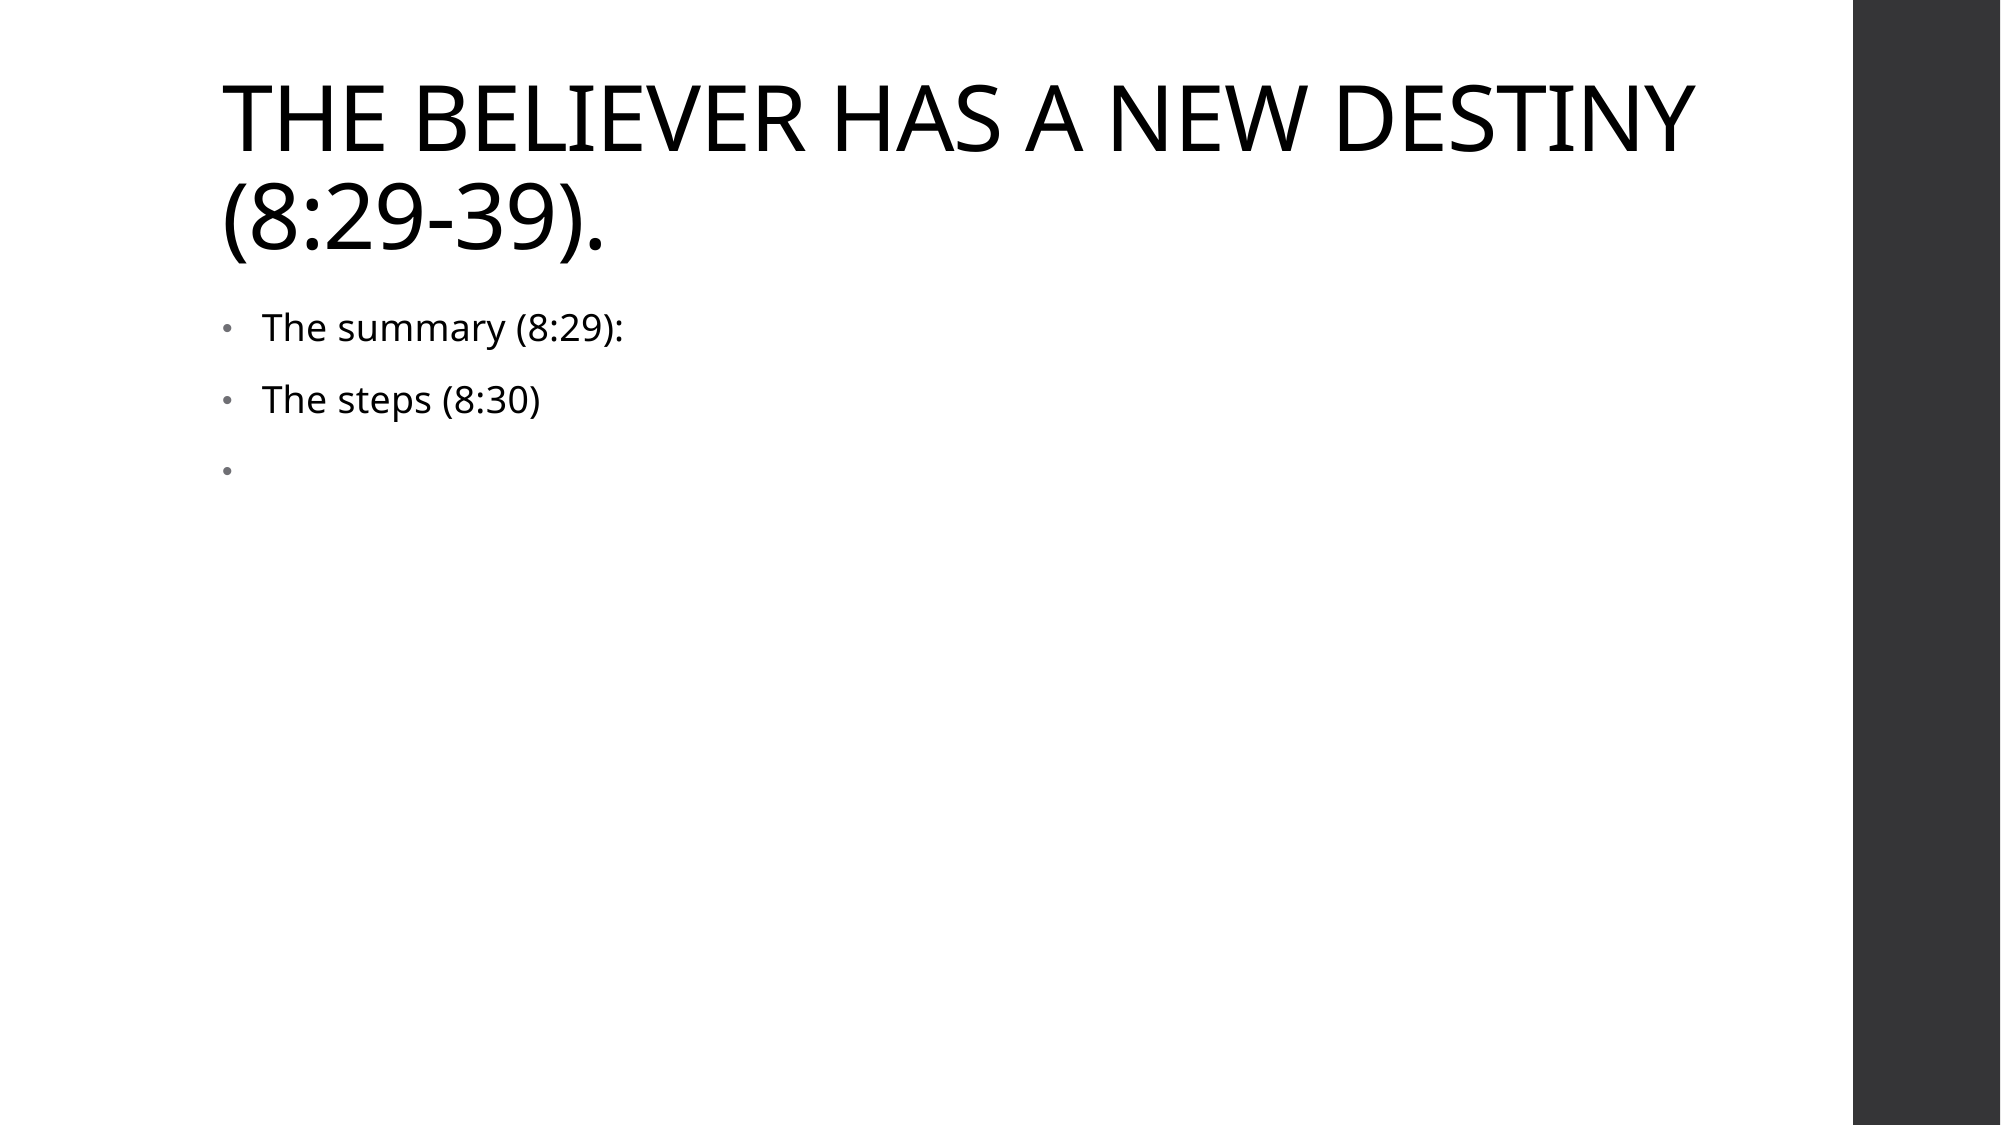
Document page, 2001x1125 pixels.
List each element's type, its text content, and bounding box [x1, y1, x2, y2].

title THE BELIEVER HAS A NEW DESTINY (8:29-39). [206, 60, 1797, 278]
list The summary (8:29): The steps (8:30) [206, 299, 1617, 1014]
